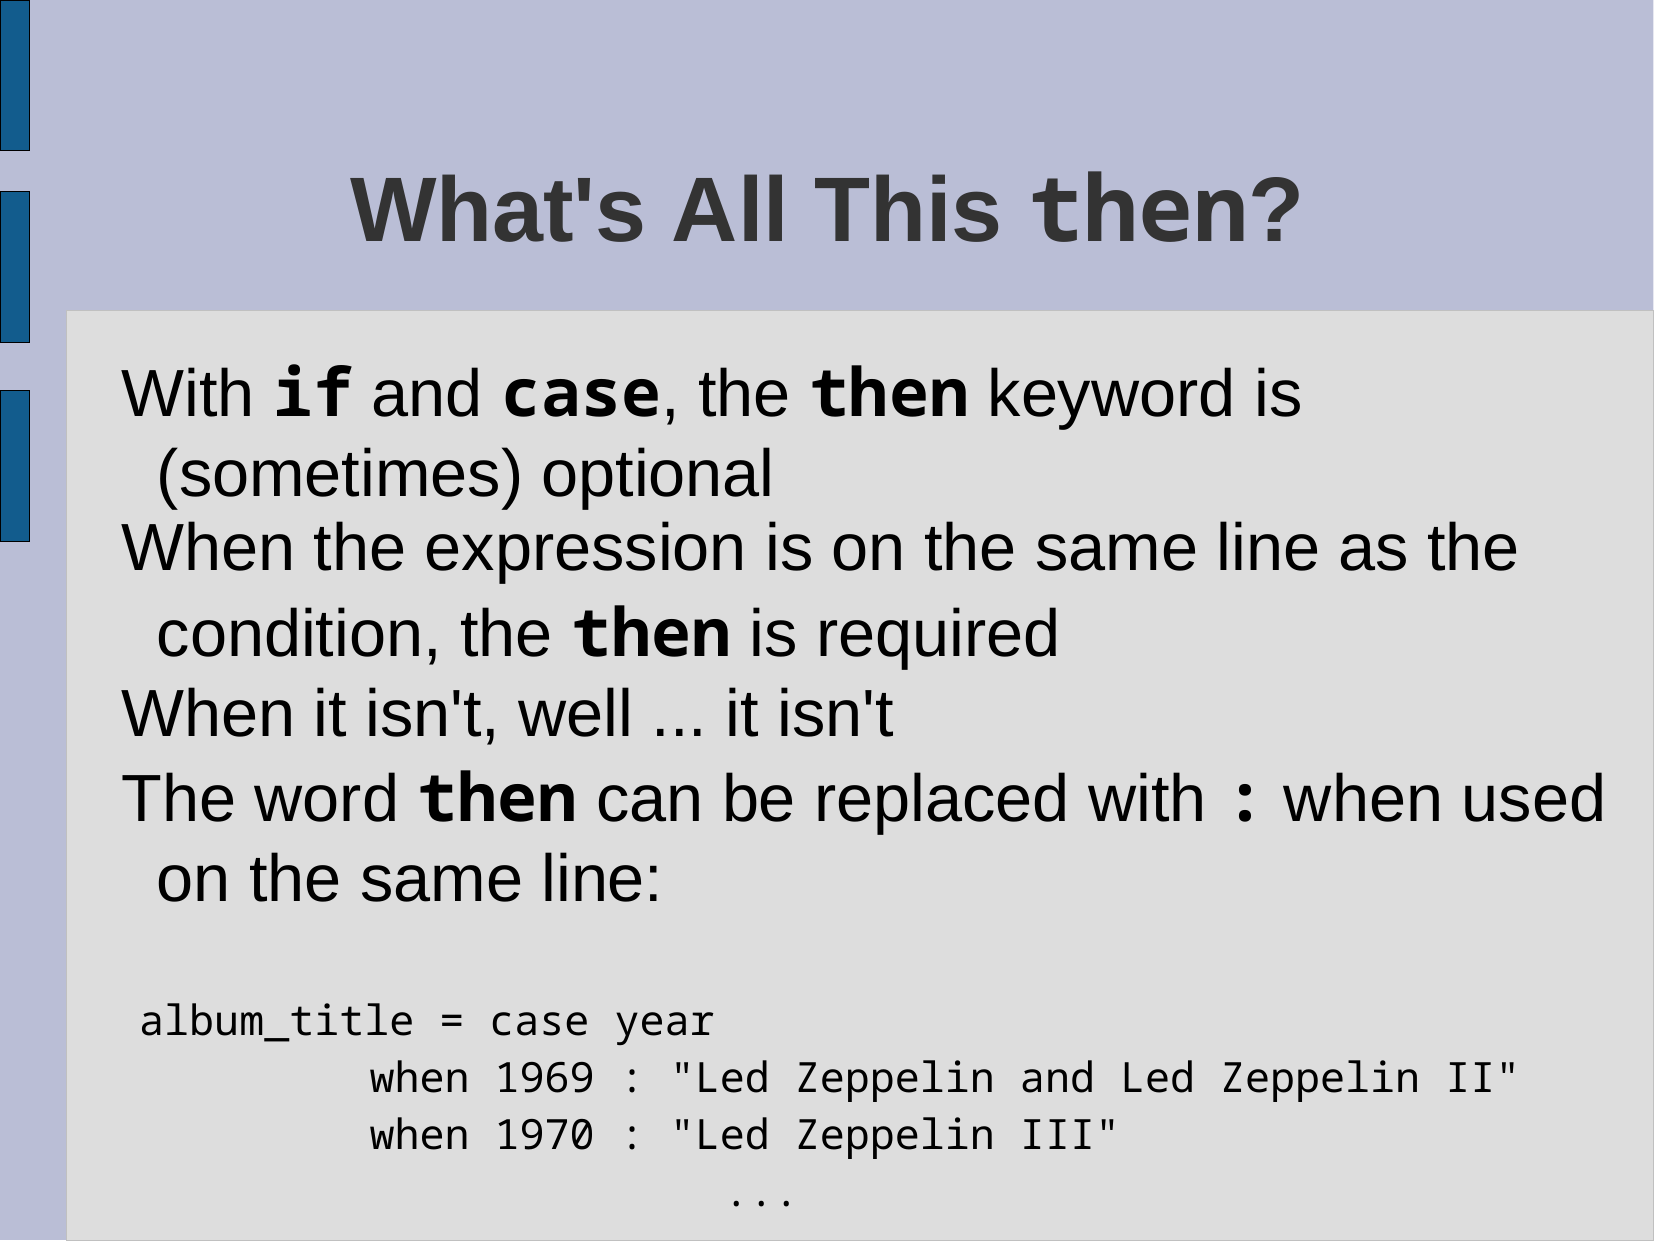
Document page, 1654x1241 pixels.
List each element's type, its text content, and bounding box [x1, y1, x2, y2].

list With if and case, the then keyword is (sometimes) optional When the expression is on the same line as the condition, the then is required When it isn't, well ... it isn't The word then can be replaced with : when used on the same line: album_title = case year when 1969 : "Led Zeppelin and Led Zeppelin II" when 1970 : "Led Zeppelin III" ... [121, 344, 1627, 1211]
title What's All This then? [121, 102, 1534, 311]
